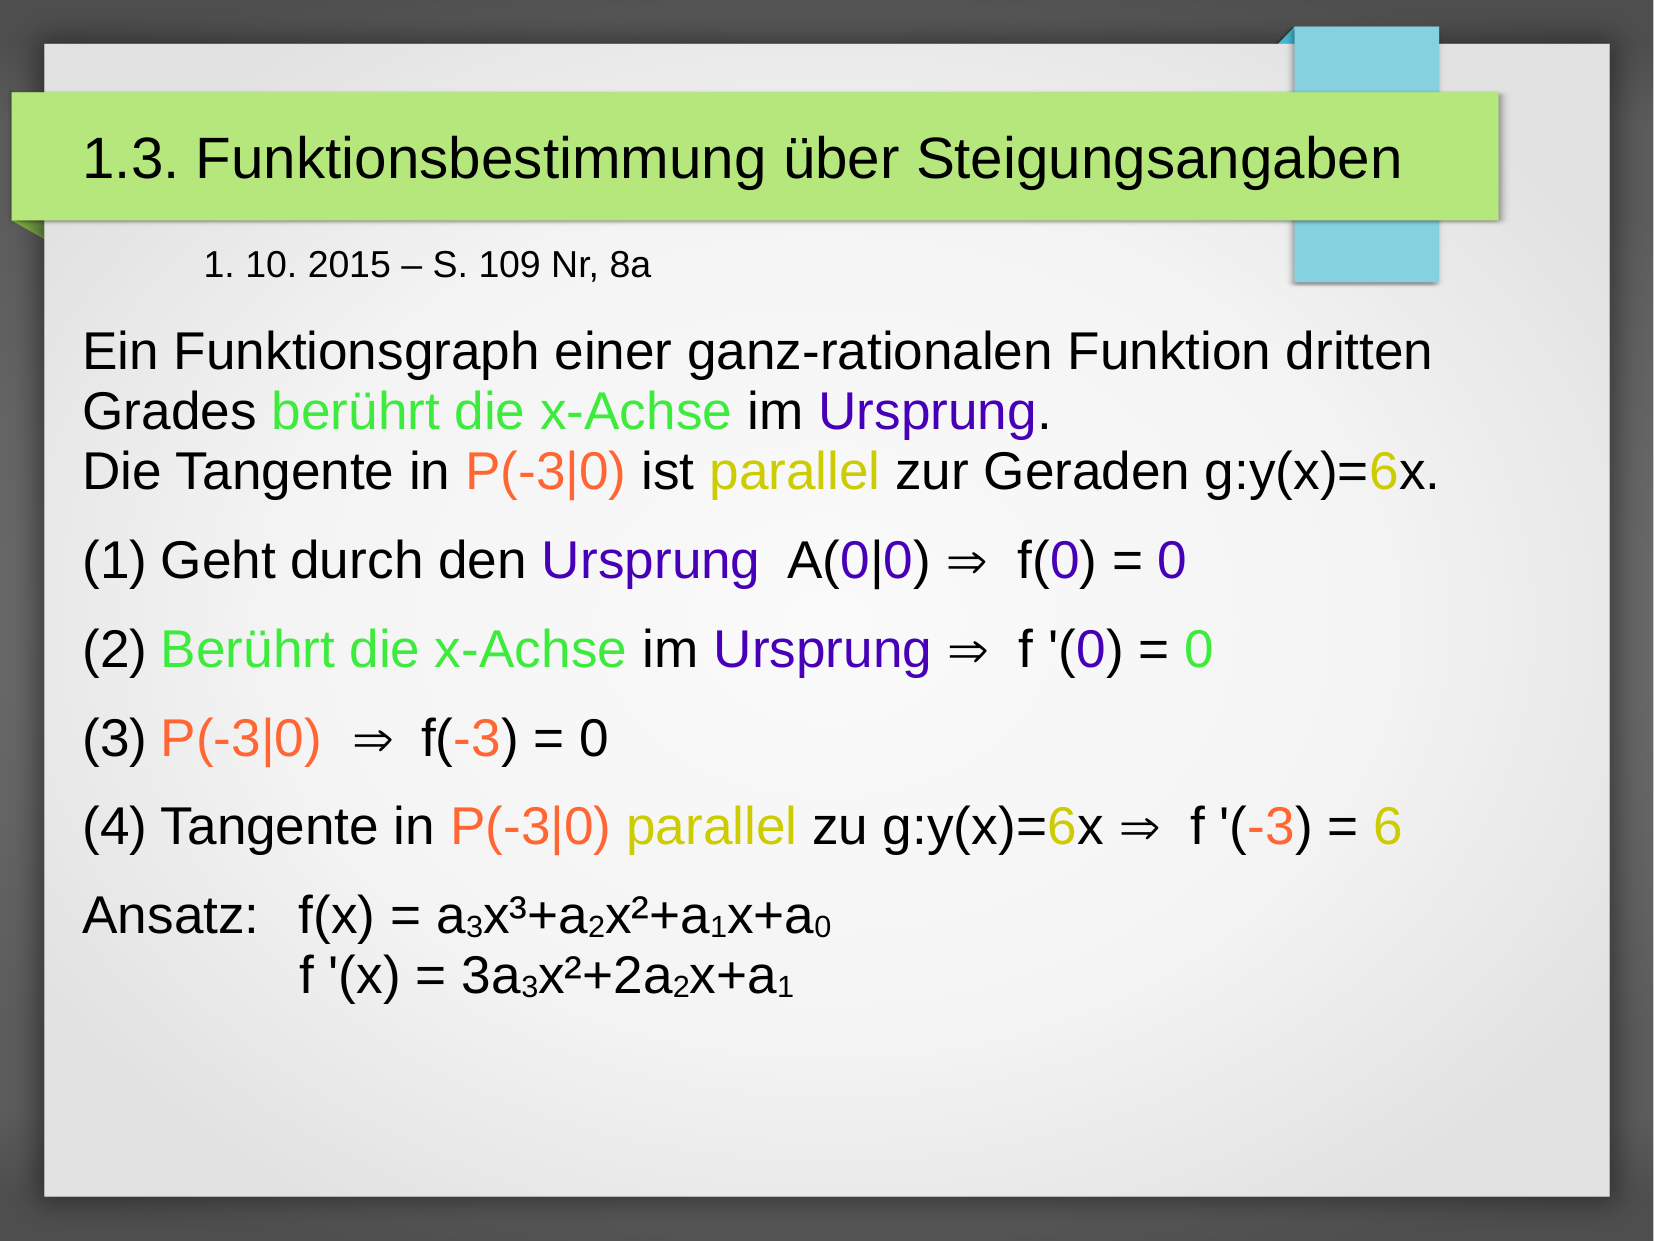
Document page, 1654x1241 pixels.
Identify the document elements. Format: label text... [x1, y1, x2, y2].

title 1.3. Funktionsbestimmung über Steigungsangaben [82, 94, 1465, 213]
picture [0, 0, 1654, 1241]
text_box 1. 10. 2015 – S. 109 Nr, 8a [188, 236, 745, 294]
list Ein Funktionsgraph einer ganz-rationalen Funktion dritten Grades berührt die x-Achse im Ursprung. Die Tangente in P(-3|0) ist parallel zur Geraden g:y(x)=6x. Geht durch den Ursprung A(0|0) ⇒ f(0) = 0 Berührt die x-Achse im Ursprung ⇒ f '(0) = 0 P(-3|0) ⇒ f(-3) = 0 Tangente in P(-3|0) parallel zu g:y(x)=6x ⇒ f '(-3) = 6 Ansatz: f(x) = a3x³+a2x²+a1x+a0 f '(x) = 3a3x²+2a2x+a1 [82, 318, 1571, 1099]
